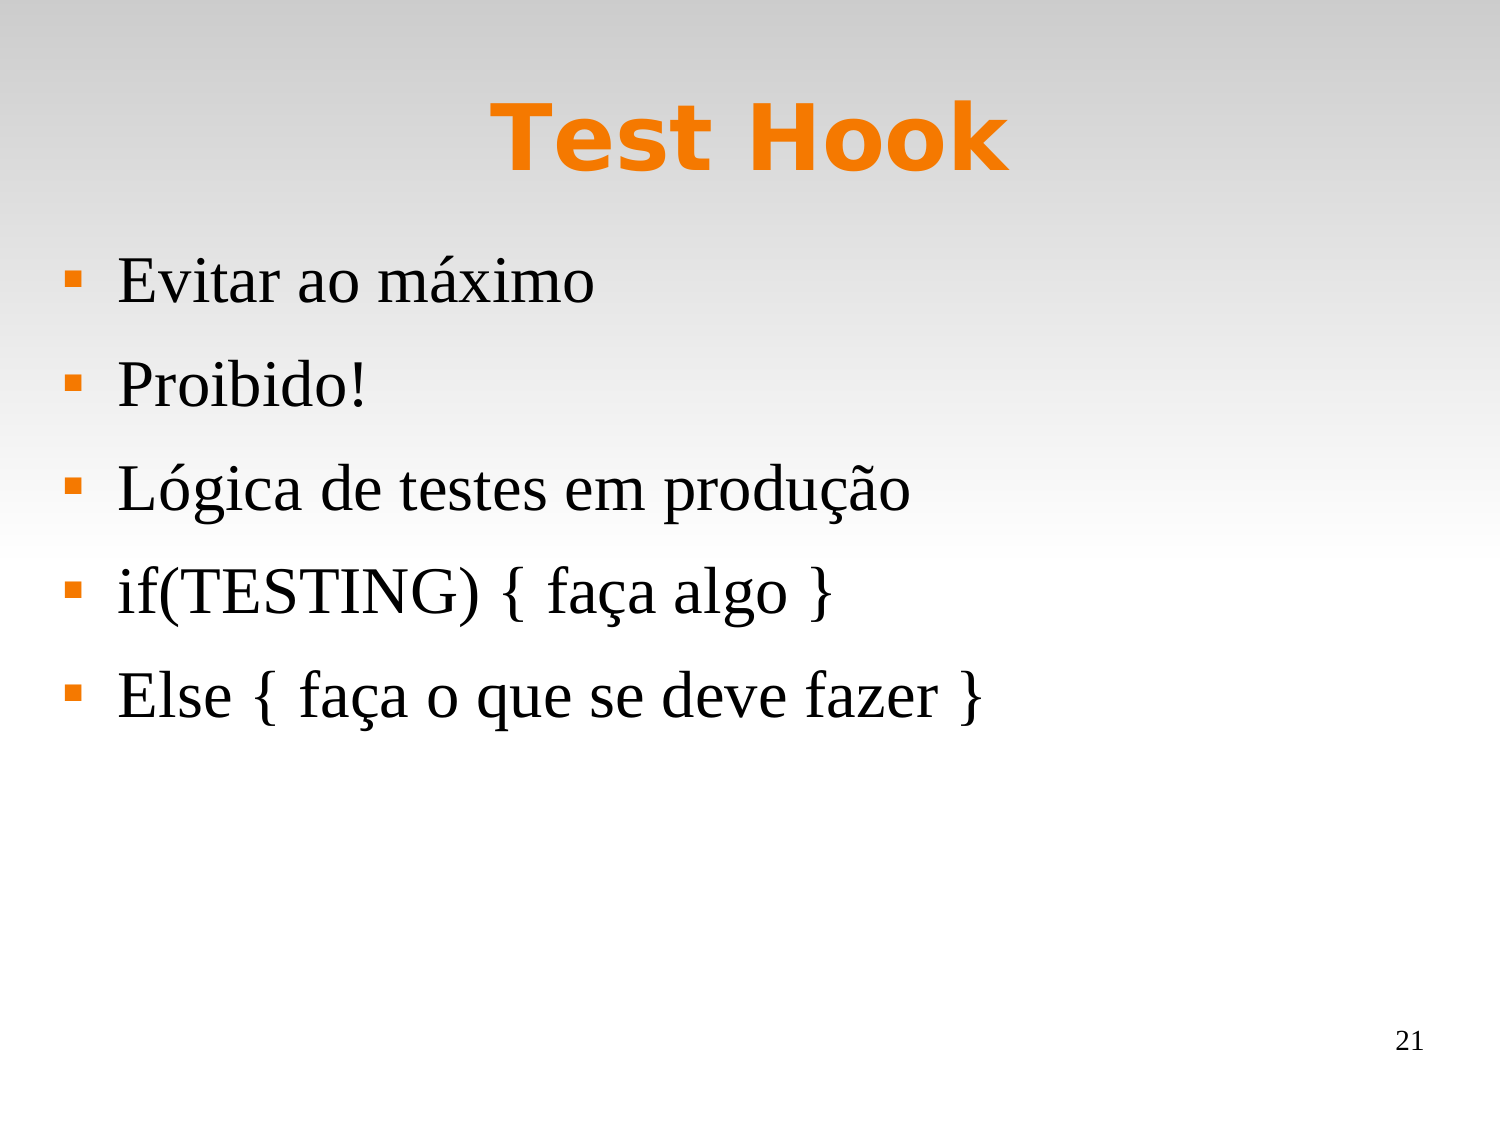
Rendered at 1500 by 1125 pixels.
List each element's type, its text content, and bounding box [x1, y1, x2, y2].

title Test Hook [75, 44, 1425, 233]
list Evitar ao máximo Proibido! Lógica de testes em produção if(TESTING) { faça algo } Else { faça o que se deve fazer } [29, 243, 1468, 1087]
